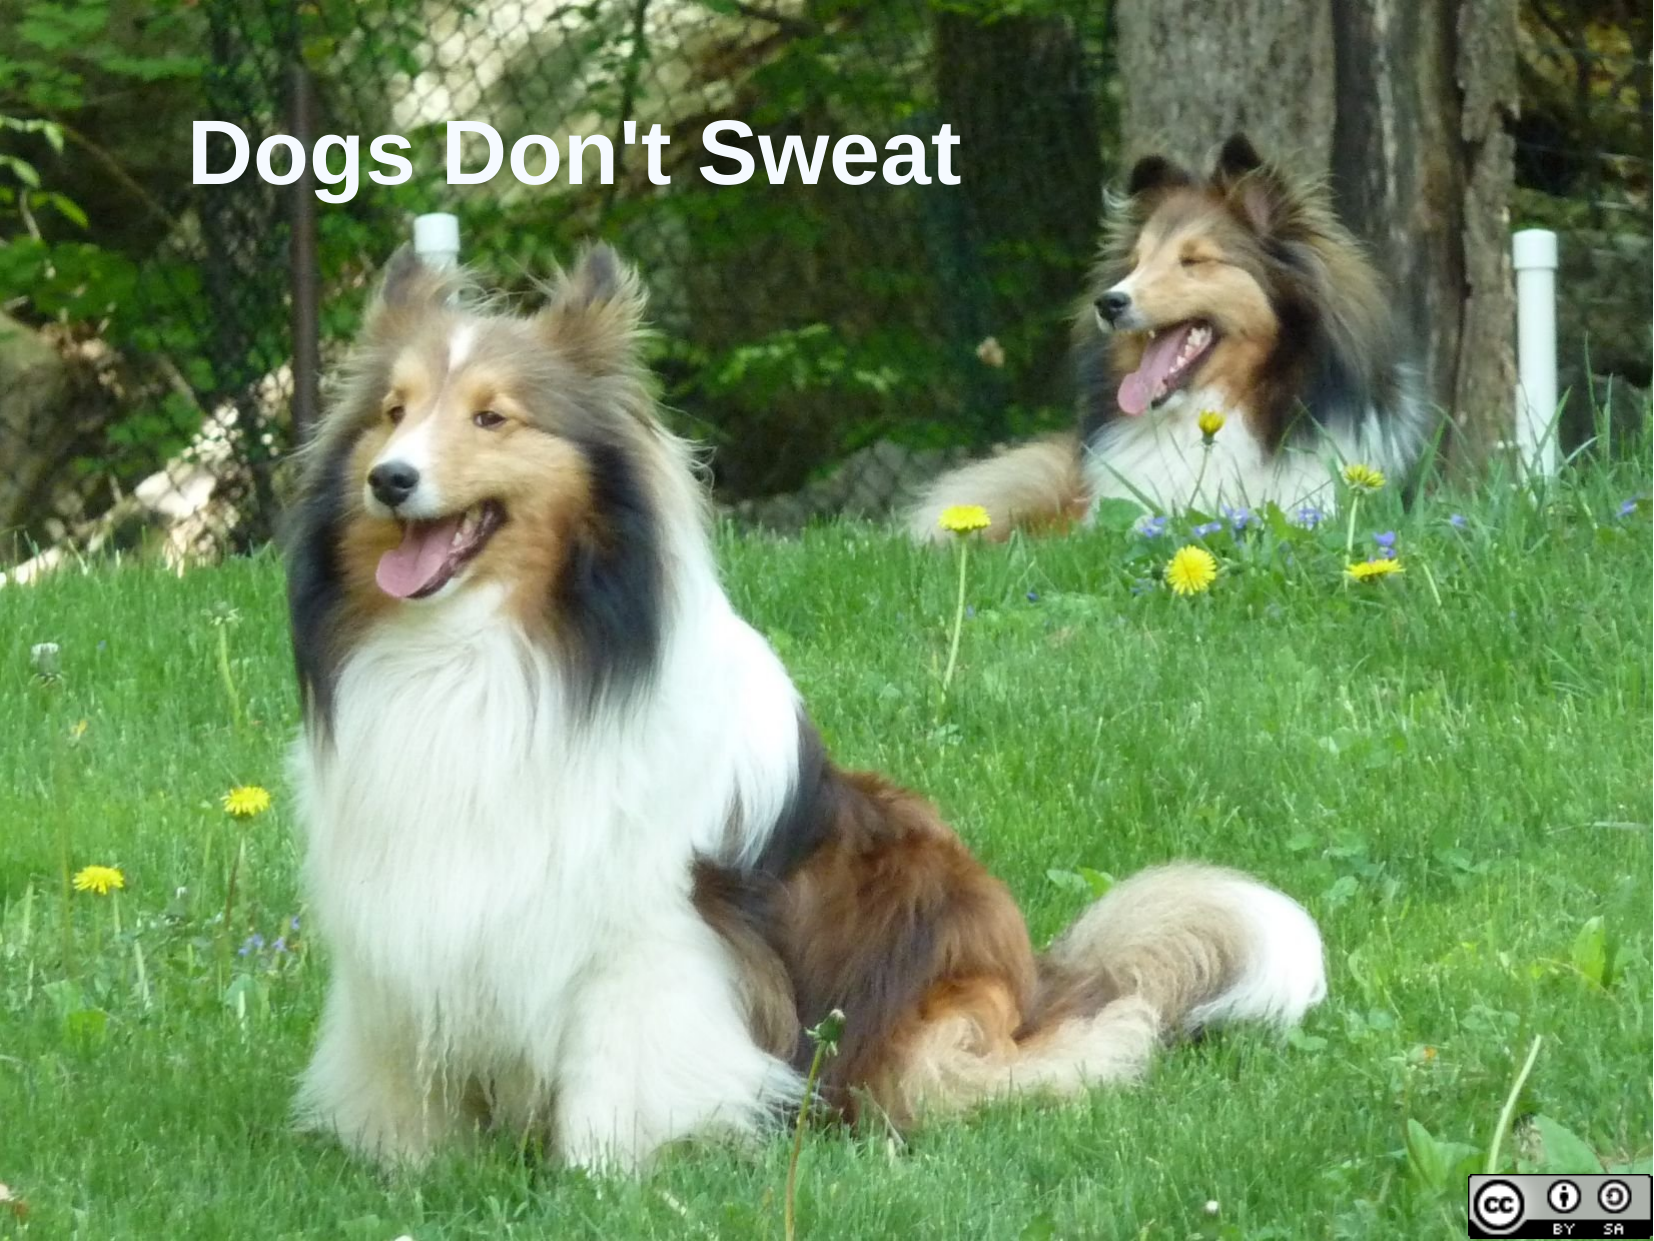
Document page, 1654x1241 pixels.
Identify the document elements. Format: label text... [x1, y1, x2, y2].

title Dogs Don't Sweat [82, 49, 1068, 257]
picture [0, 0, 1653, 1241]
